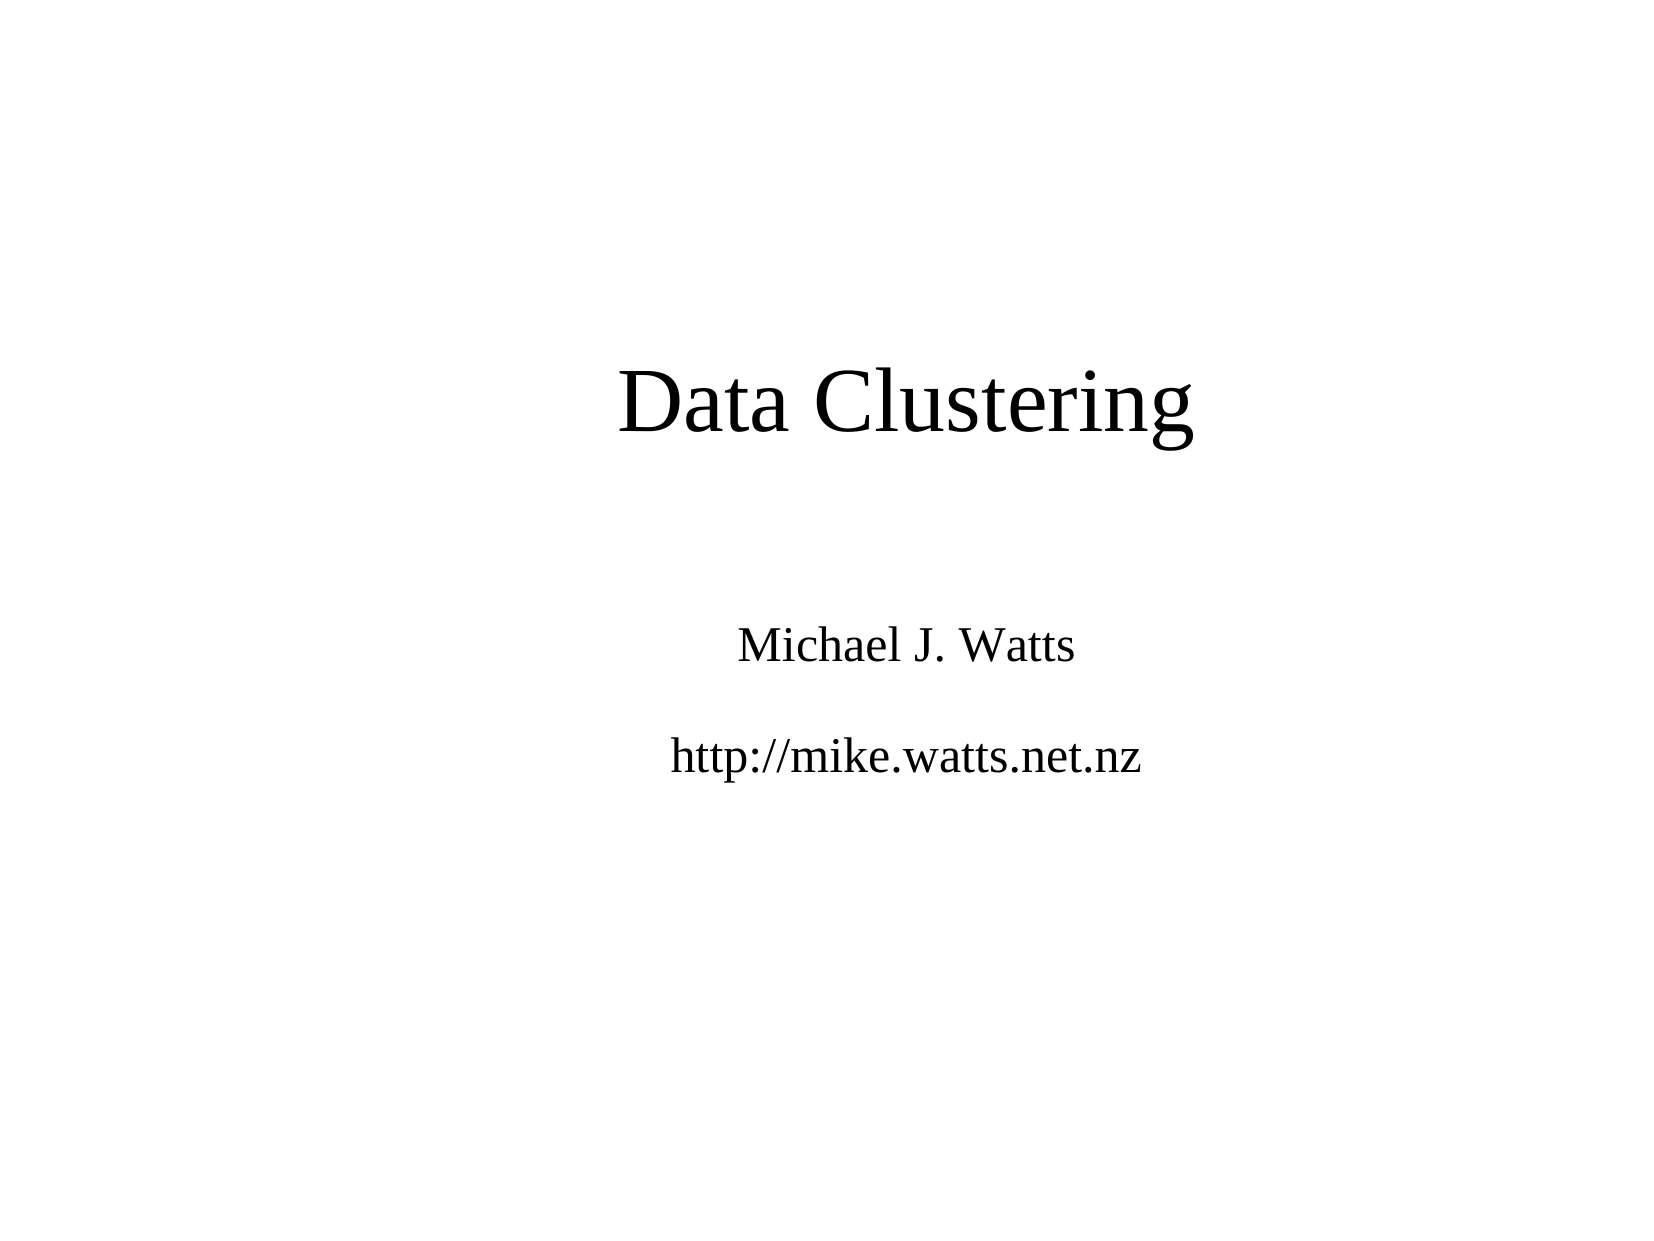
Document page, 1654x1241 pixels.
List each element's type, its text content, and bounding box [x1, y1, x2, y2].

text_box Data Clustering Michael J. Watts http://mike.watts.net.nz [380, 349, 1433, 913]
